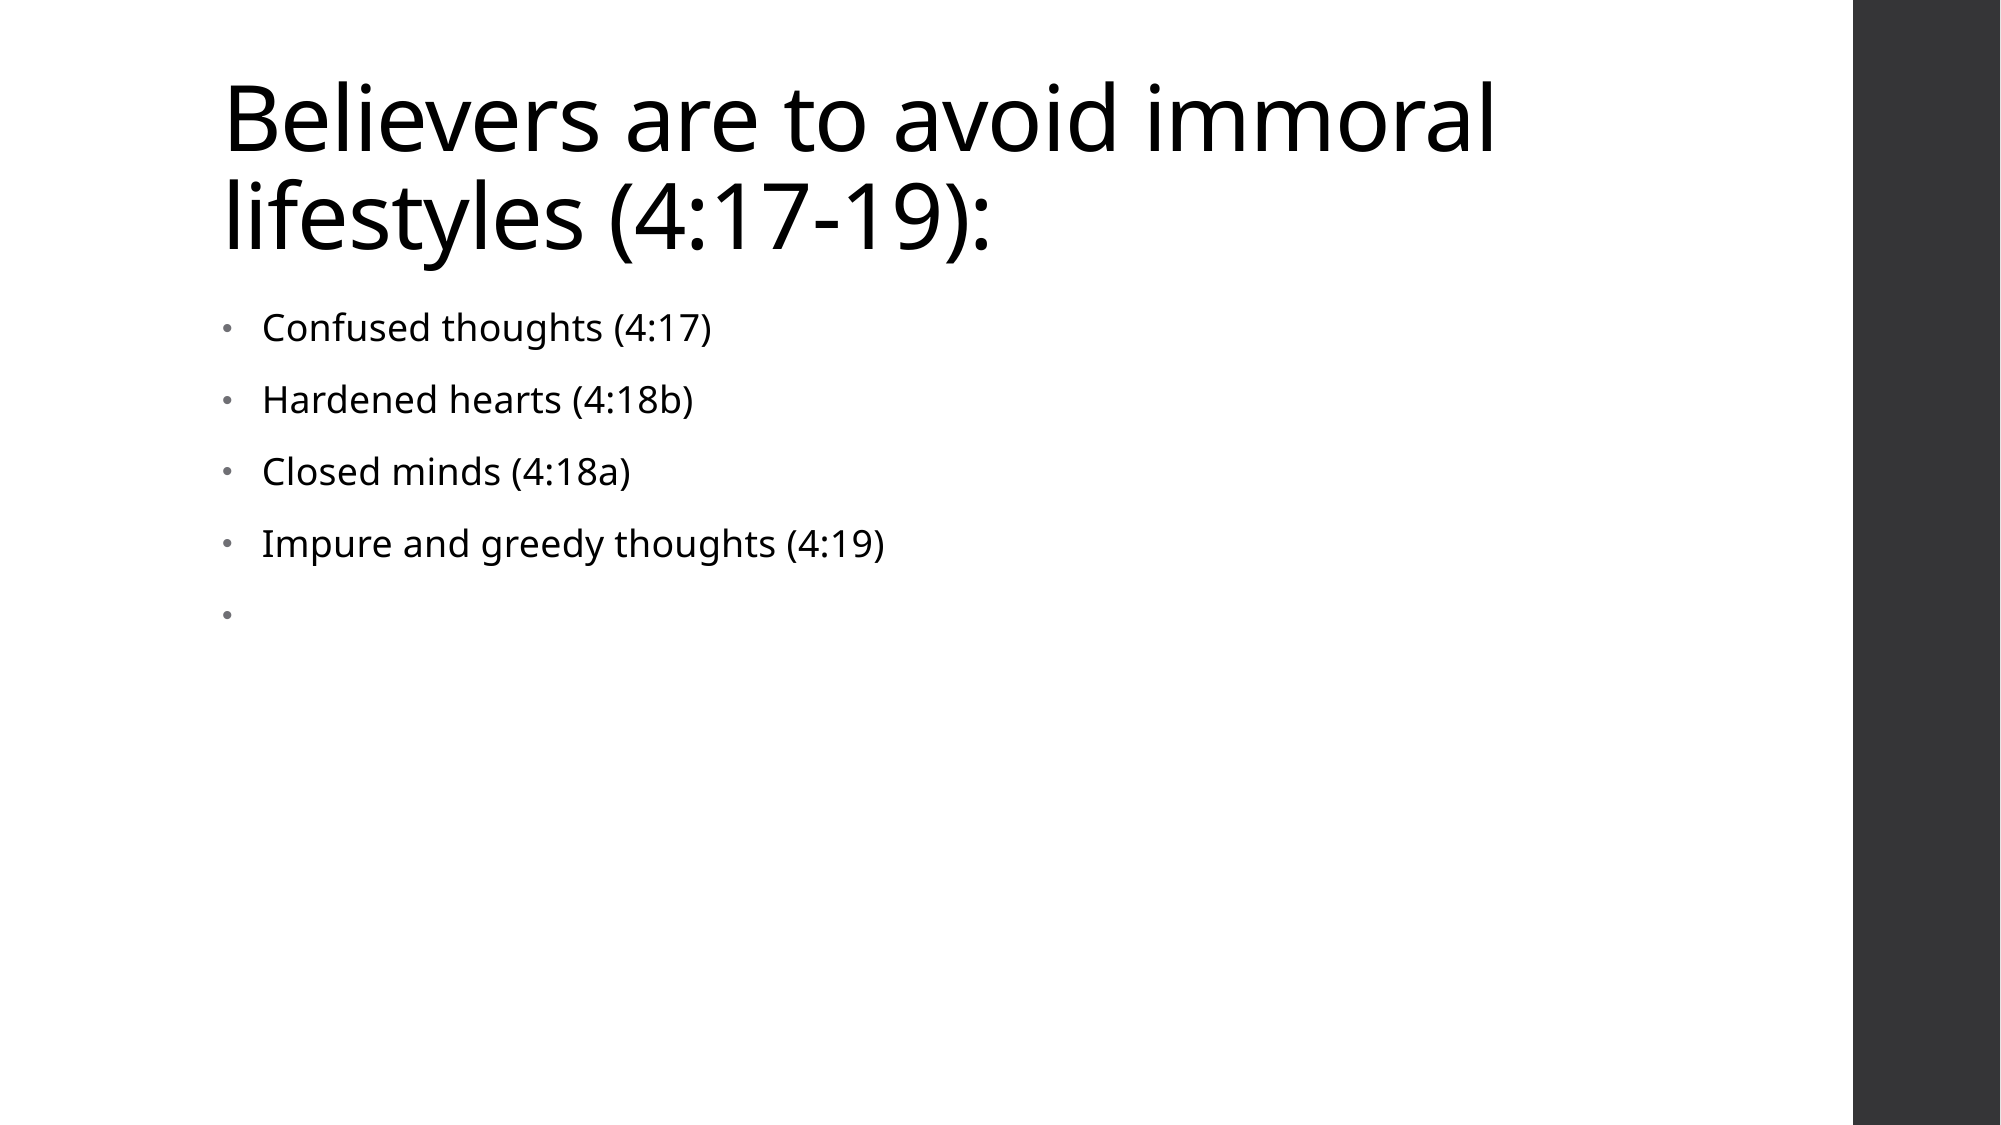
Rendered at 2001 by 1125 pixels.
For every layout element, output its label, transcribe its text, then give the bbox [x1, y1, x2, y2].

title Believers are to avoid immoral lifestyles (4:17-19): [206, 60, 1797, 278]
list Confused thoughts (4:17) Hardened hearts (4:18b) Closed minds (4:18a) Impure and greedy thoughts (4:19) [206, 299, 1617, 1014]
